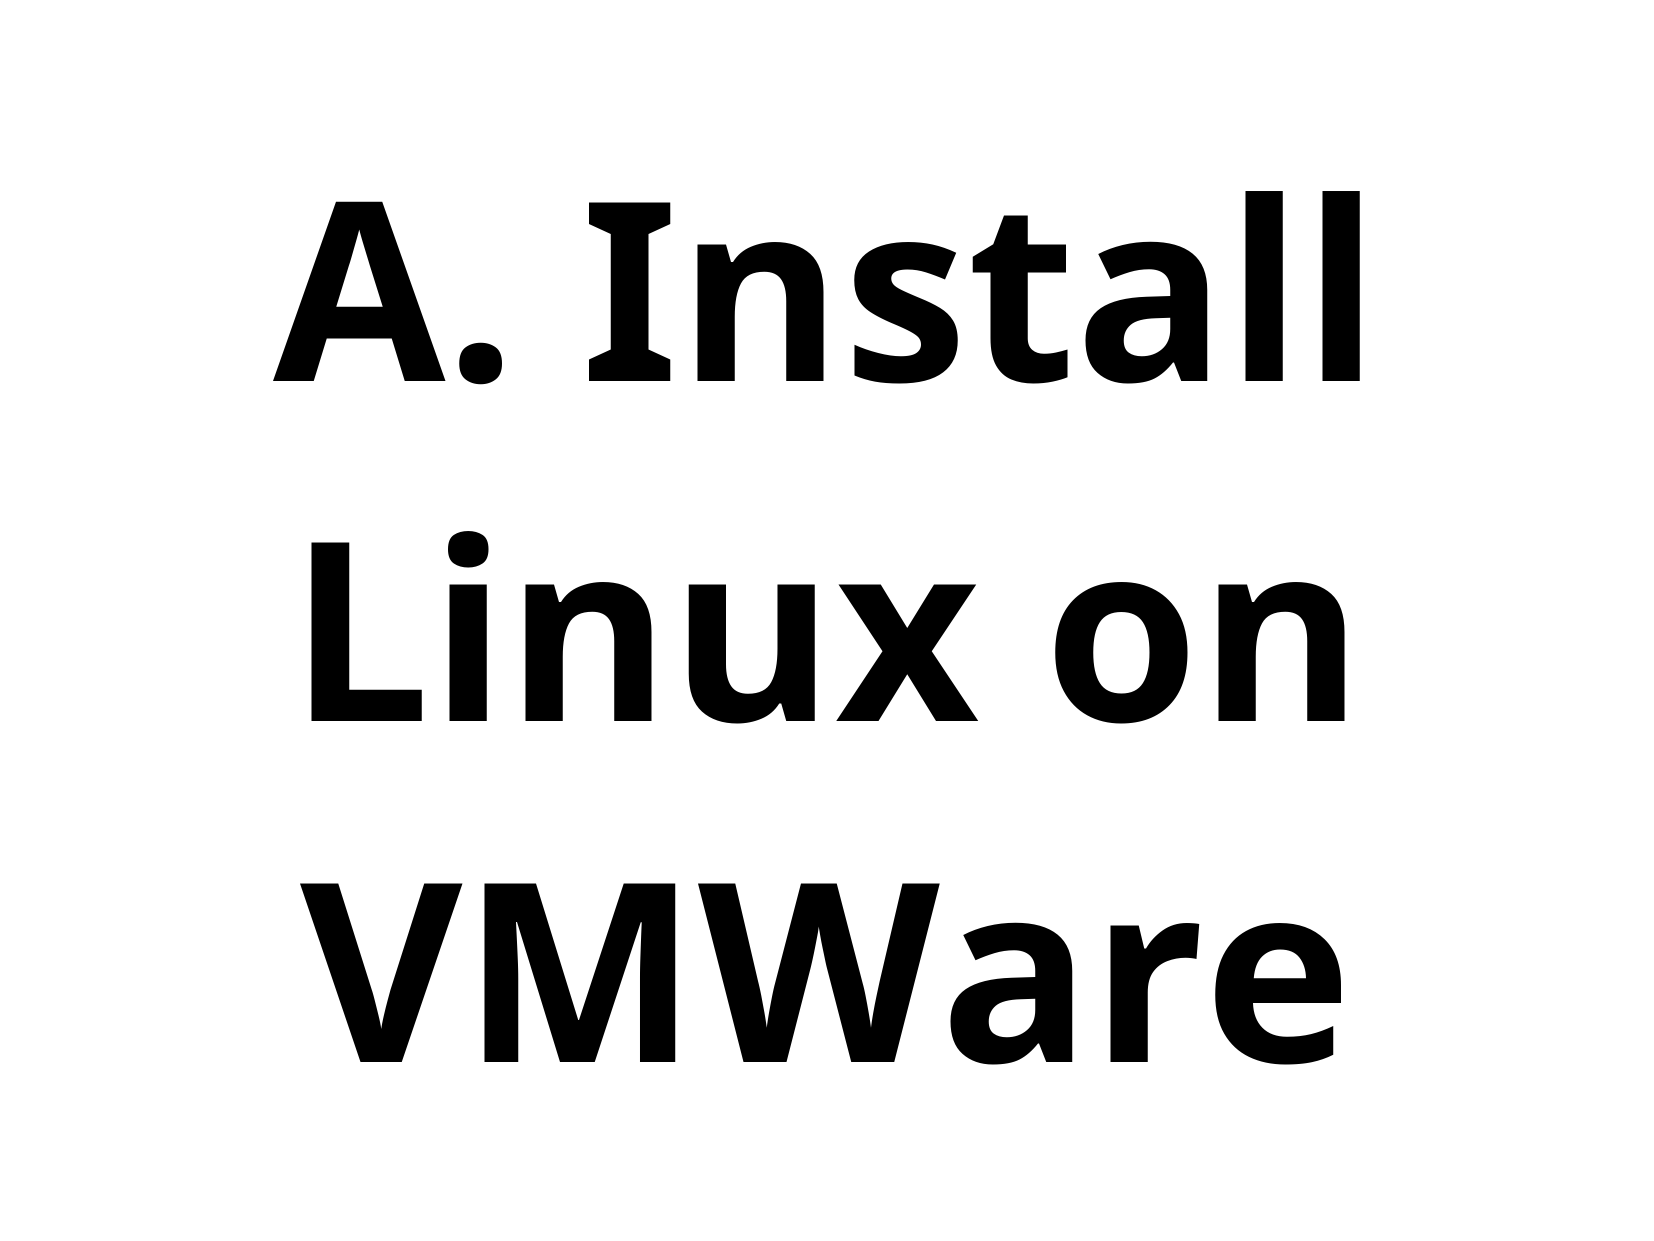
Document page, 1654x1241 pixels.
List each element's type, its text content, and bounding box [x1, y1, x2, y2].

title A. Install Linux on VMWare [82, 49, 1571, 1201]
